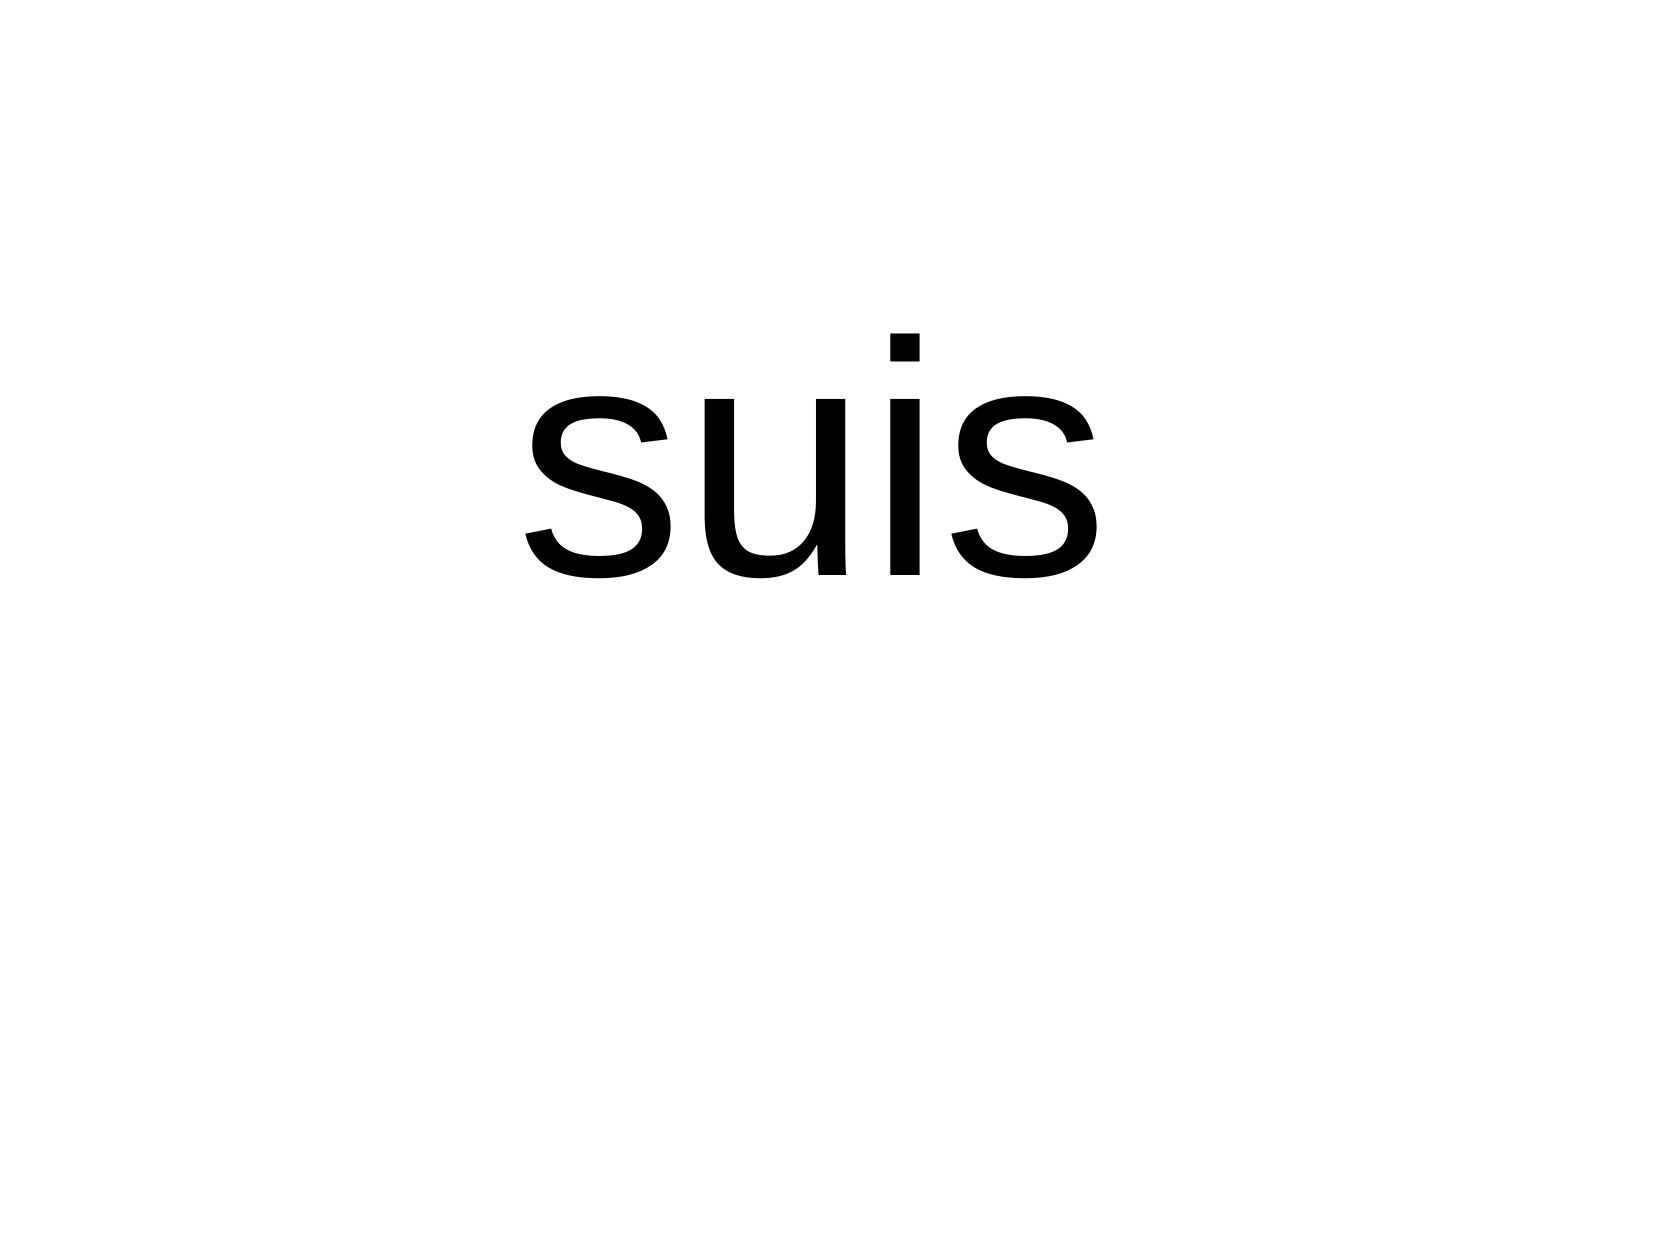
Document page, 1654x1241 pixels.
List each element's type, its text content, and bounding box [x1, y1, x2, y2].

text_box suis [501, 265, 1447, 653]
